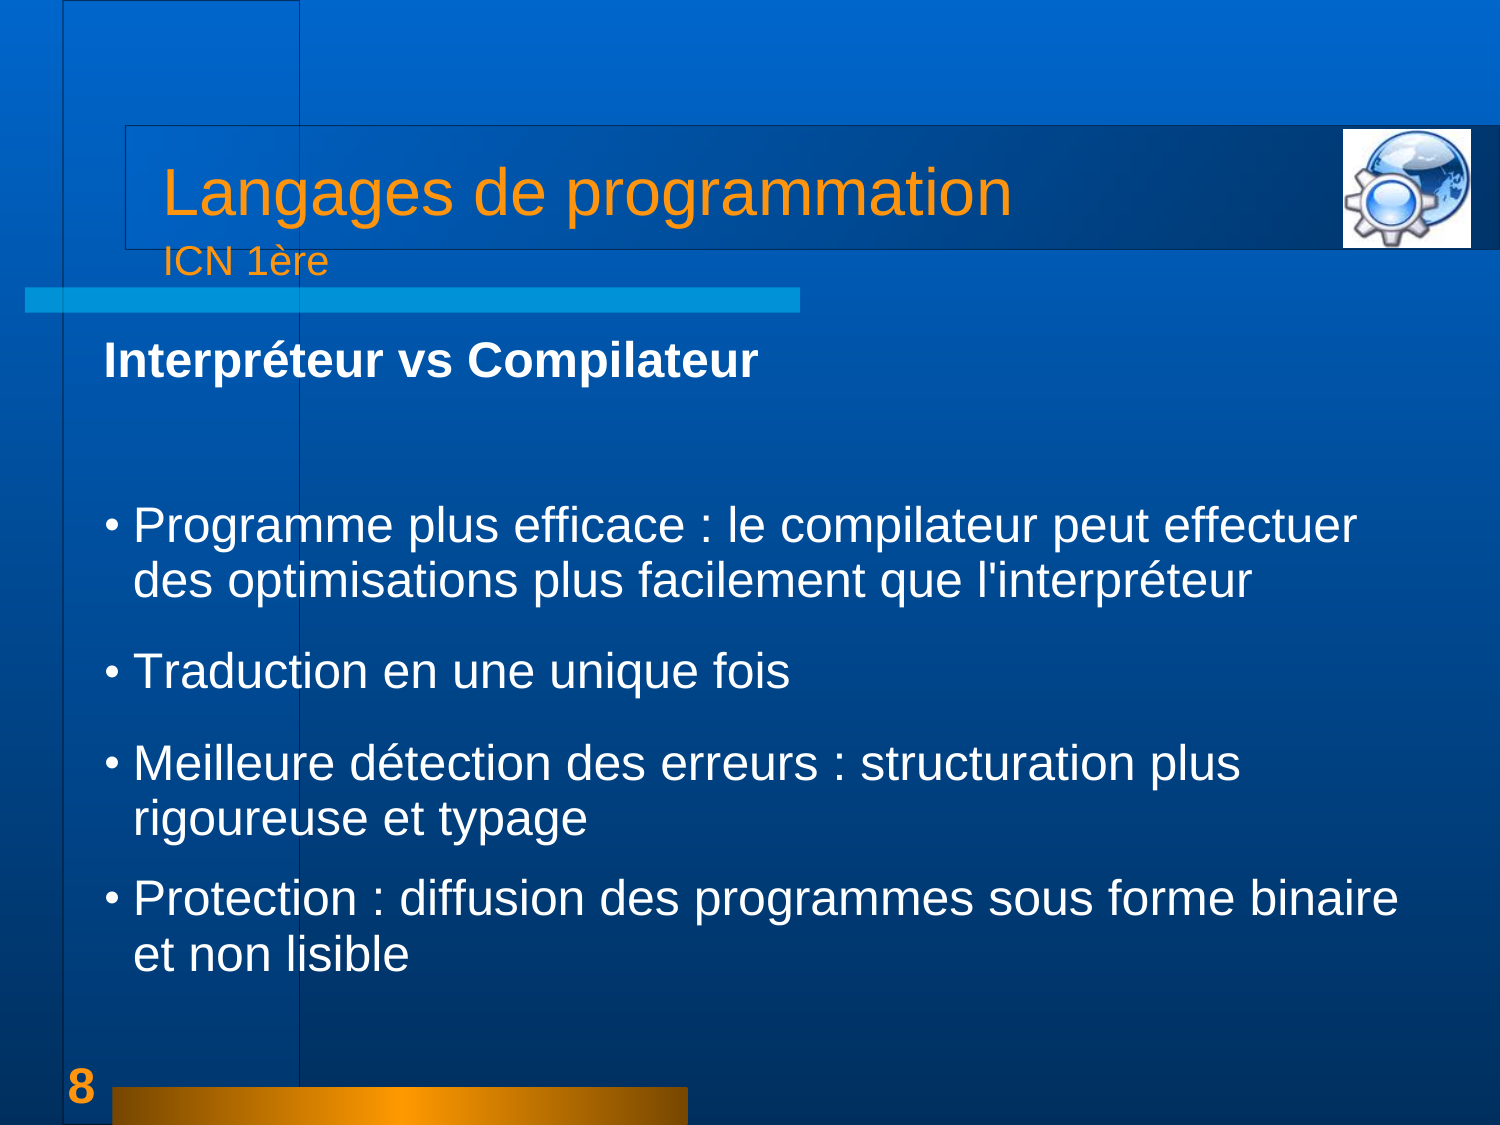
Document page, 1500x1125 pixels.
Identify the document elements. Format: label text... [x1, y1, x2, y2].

text_box Interpréteur vs Compilateur Programme plus efficace : le compilateur peut effectuer des optimisations plus facilement que l'interpréteur Traduction en une unique fois Meilleure détection des erreurs : structuration plus rigoureuse et typage Protection : diffusion des programmes sous forme binaire et non lisible [88, 324, 1418, 992]
picture [1343, 129, 1471, 248]
